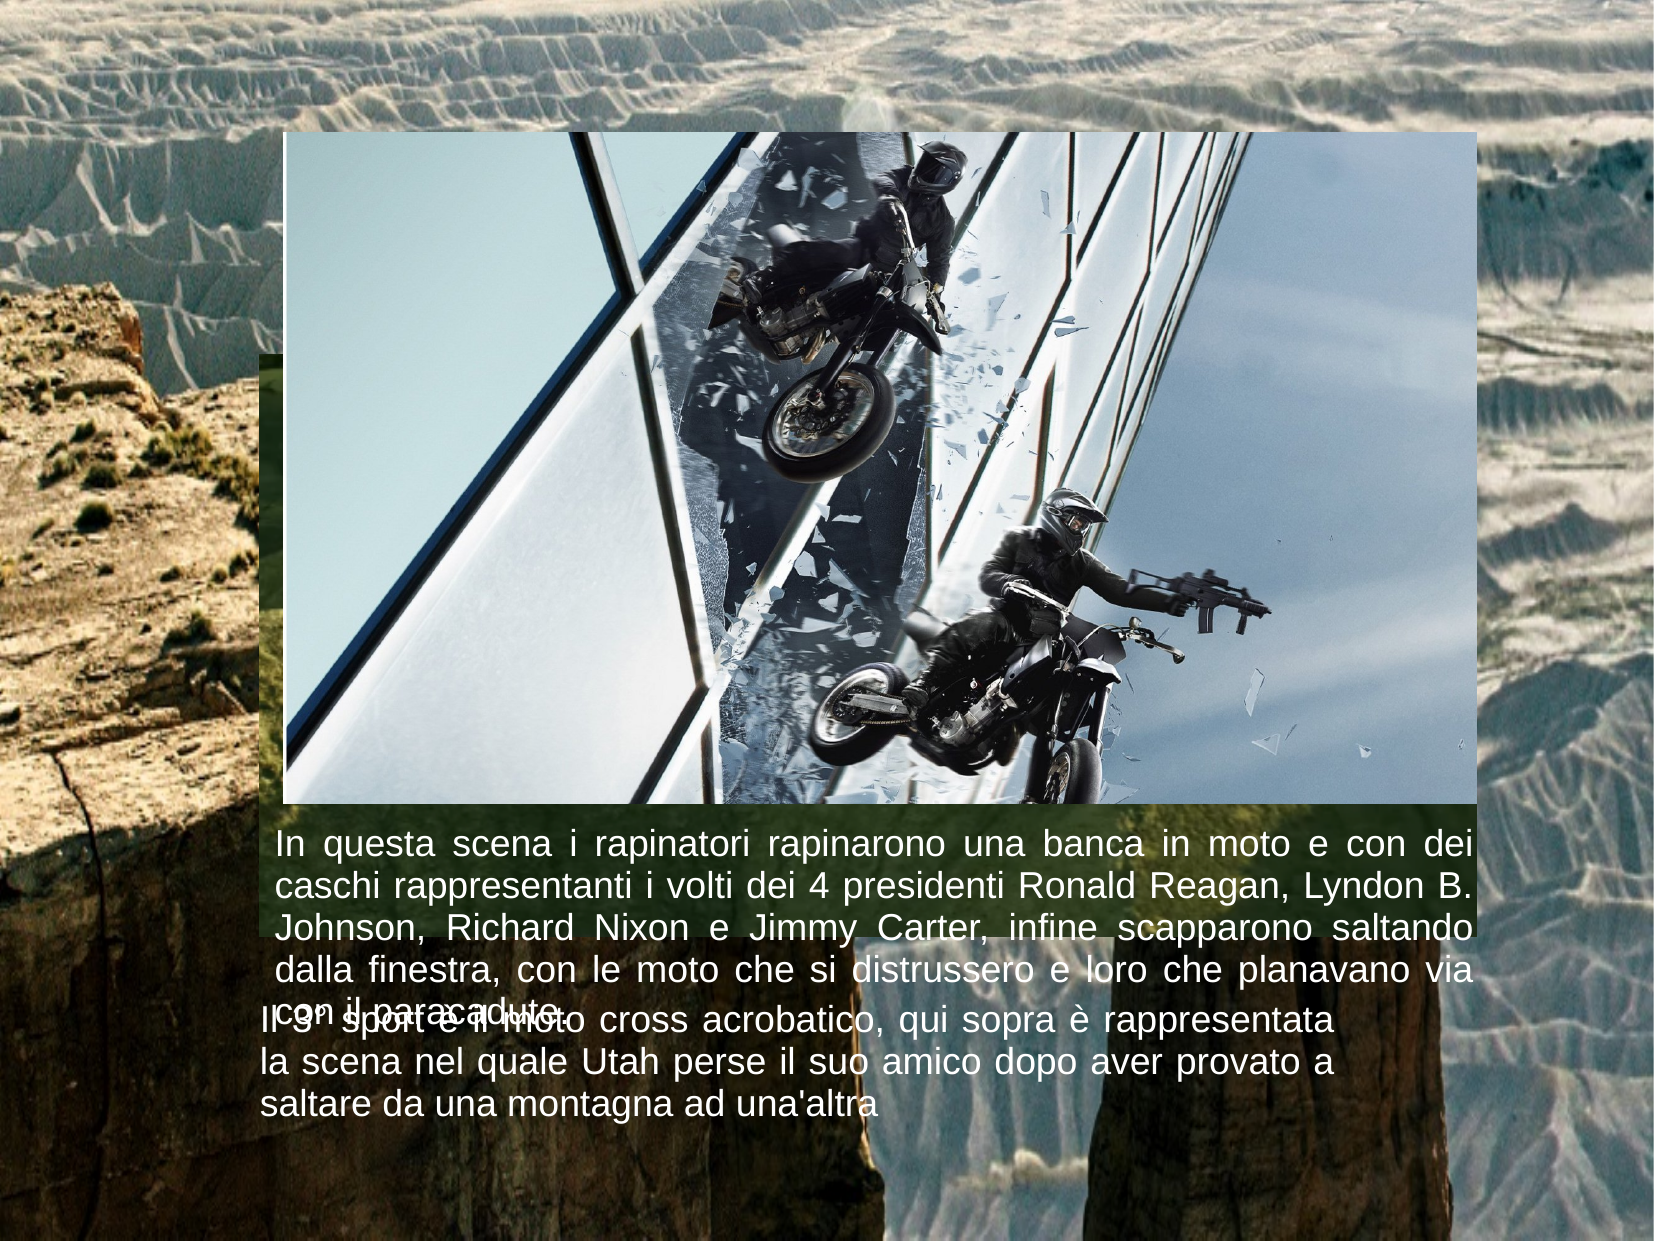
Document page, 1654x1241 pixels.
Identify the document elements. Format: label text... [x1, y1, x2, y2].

subtitle Il 3° sport è il moto cross acrobatico, qui sopra è rappresentata la scena nel quale Utah perse il suo amico dopo aver provato a saltare da una montagna ad una'altra [259, 1082, 1335, 1167]
text_box In questa scena i rapinatori rapinarono una banca in moto e con dei caschi rappresentanti i volti dei 4 presidenti Ronald Reagan, Lyndon B. Johnson, Richard Nixon e Jimmy Carter, infine scapparono saltando dalla finestra, con le moto che si distrussero e loro che planavano via con il paracadute. [259, 814, 1489, 1082]
picture [0, 0, 1654, 1241]
